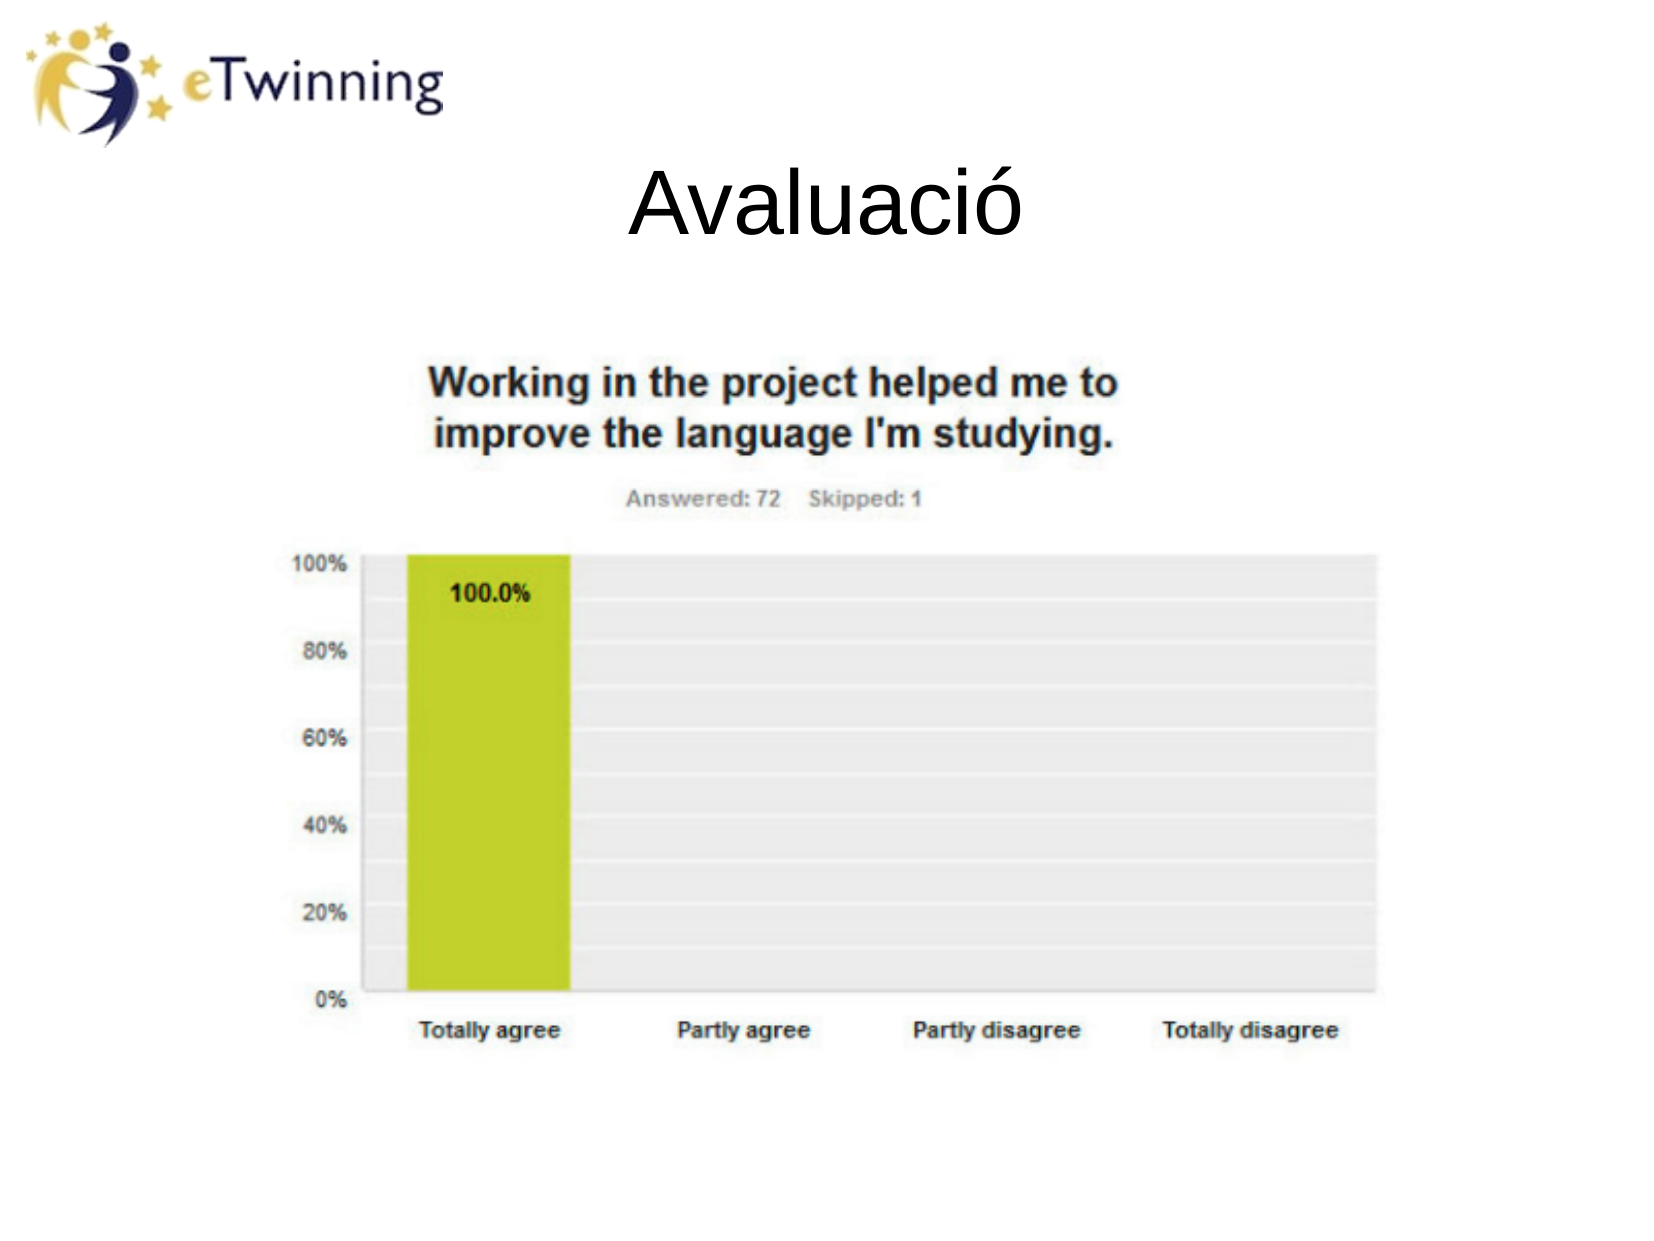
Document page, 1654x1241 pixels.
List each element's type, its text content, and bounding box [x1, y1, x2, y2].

picture [26, 20, 443, 148]
title Avaluació [82, 147, 1571, 259]
picture [259, 330, 1394, 1088]
